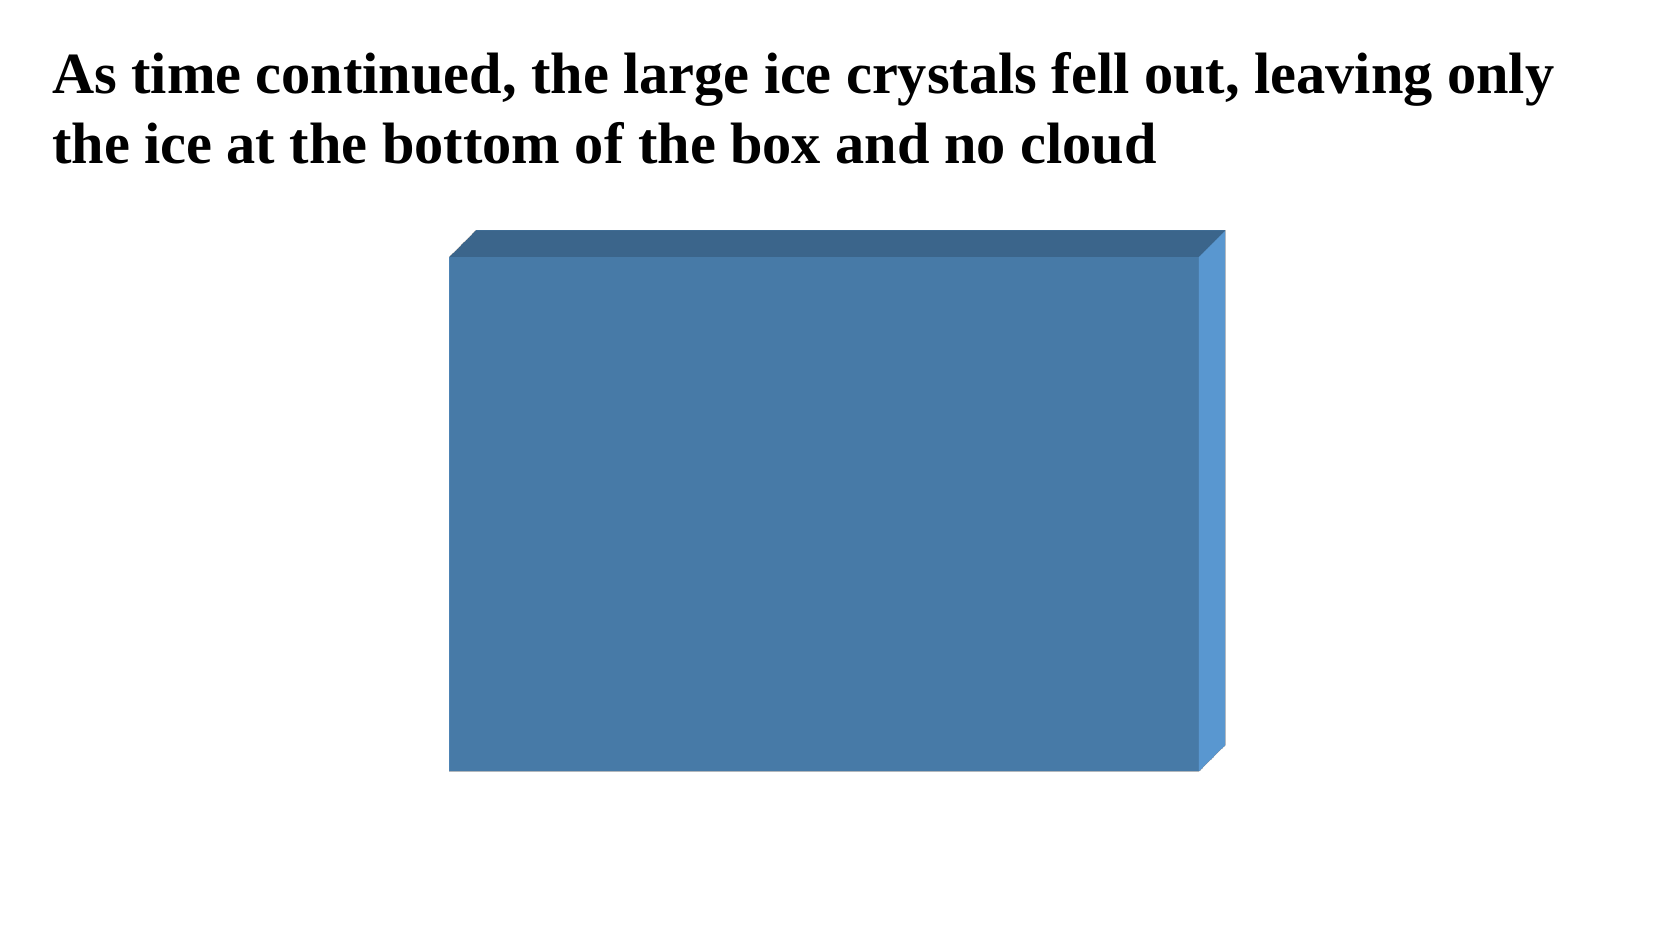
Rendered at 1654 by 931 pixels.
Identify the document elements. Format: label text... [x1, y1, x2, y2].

text_box As time continued, the large ice crystals fell out, leaving only the ice at the bottom of the box and no cloud [37, 27, 1651, 184]
text_box [450, 257, 1199, 771]
